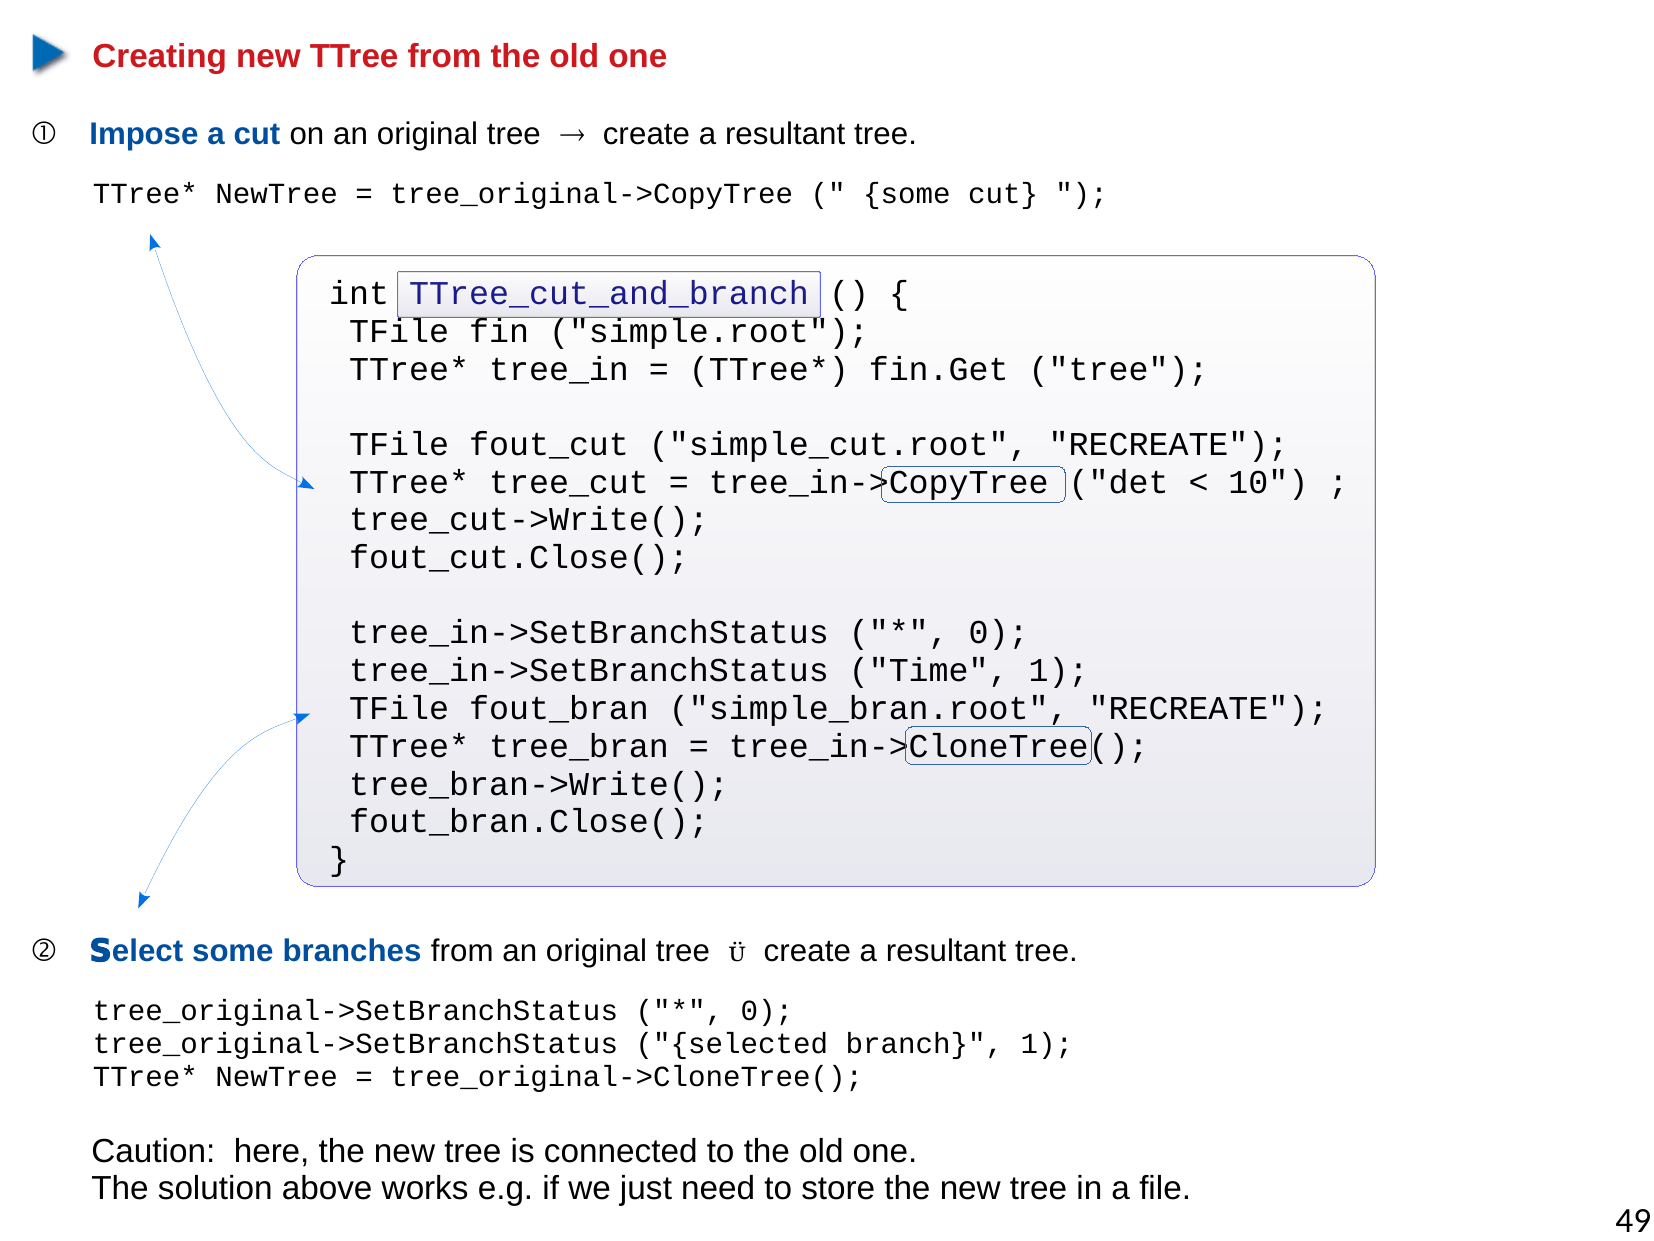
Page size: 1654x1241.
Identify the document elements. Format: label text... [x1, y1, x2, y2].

text_box [296, 488, 314, 887]
text_box [296, 255, 1376, 884]
text_box Creating new TTree from the old one  Impose a cut on an original tree  create a resultant tree. TTree* NewTree = tree_original->CopyTree (" {some cut} "); [15, 0, 1216, 256]
text_box int TTree_cut_and_branch () { TFile fin ("simple.root"); TTree* tree_in = (TTree*) fin.Get ("tree"); TFile fout_cut ("simple_cut.root", "RECREATE"); TTree* tree_cut = tree_in->CopyTree ("det < 10") ; tree_cut->Write(); fout_cut.Close(); tree_in->SetBranchStatus ("*", 0); tree_in->SetBranchStatus ("Time", 1); TFile fout_bran ("simple_bran.root", "RECREATE"); TTree* tree_bran = tree_in->CloneTree(); tree_bran->Write(); fout_bran.Close(); } [314, 269, 1365, 888]
text_box [397, 271, 821, 318]
text_box  Select some branches from an original tree  create a resultant tree. tree_original->SetBranchStatus ("*", 0); tree_original->SetBranchStatus ("{selected branch}", 1); TTree* NewTree = tree_original->CloneTree(); Caution: here, the new tree is connected to the old one. The solution above works e.g. if we just need to store the new tree in a file. [15, 925, 1208, 1224]
